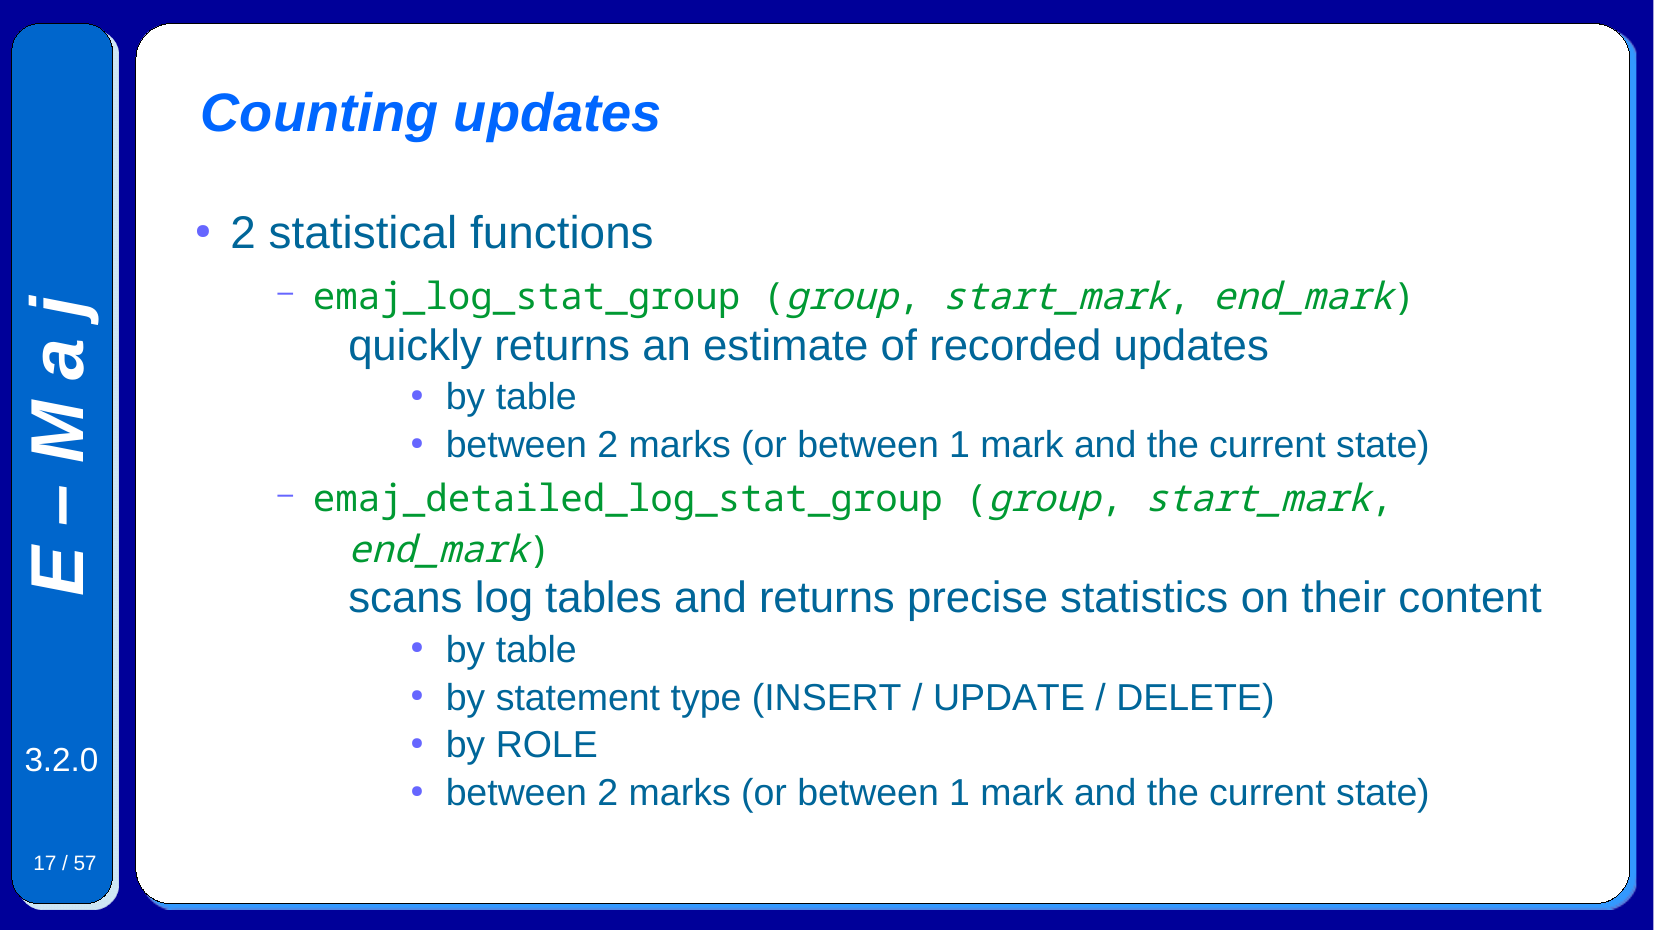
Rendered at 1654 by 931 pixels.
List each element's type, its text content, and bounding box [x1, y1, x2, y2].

list 2 statistical functions emaj_log_stat_group (group, start_mark, end_mark) quickly returns an estimate of recorded updates by table between 2 marks (or between 1 mark and the current state) emaj_detailed_log_stat_group (group, start_mark, end_mark) scans log tables and returns precise statistics on their content by table by statement type (INSERT / UPDATE / DELETE) by ROLE between 2 marks (or between 1 mark and the current state) [177, 206, 1587, 889]
title Counting updates [200, 34, 1575, 191]
